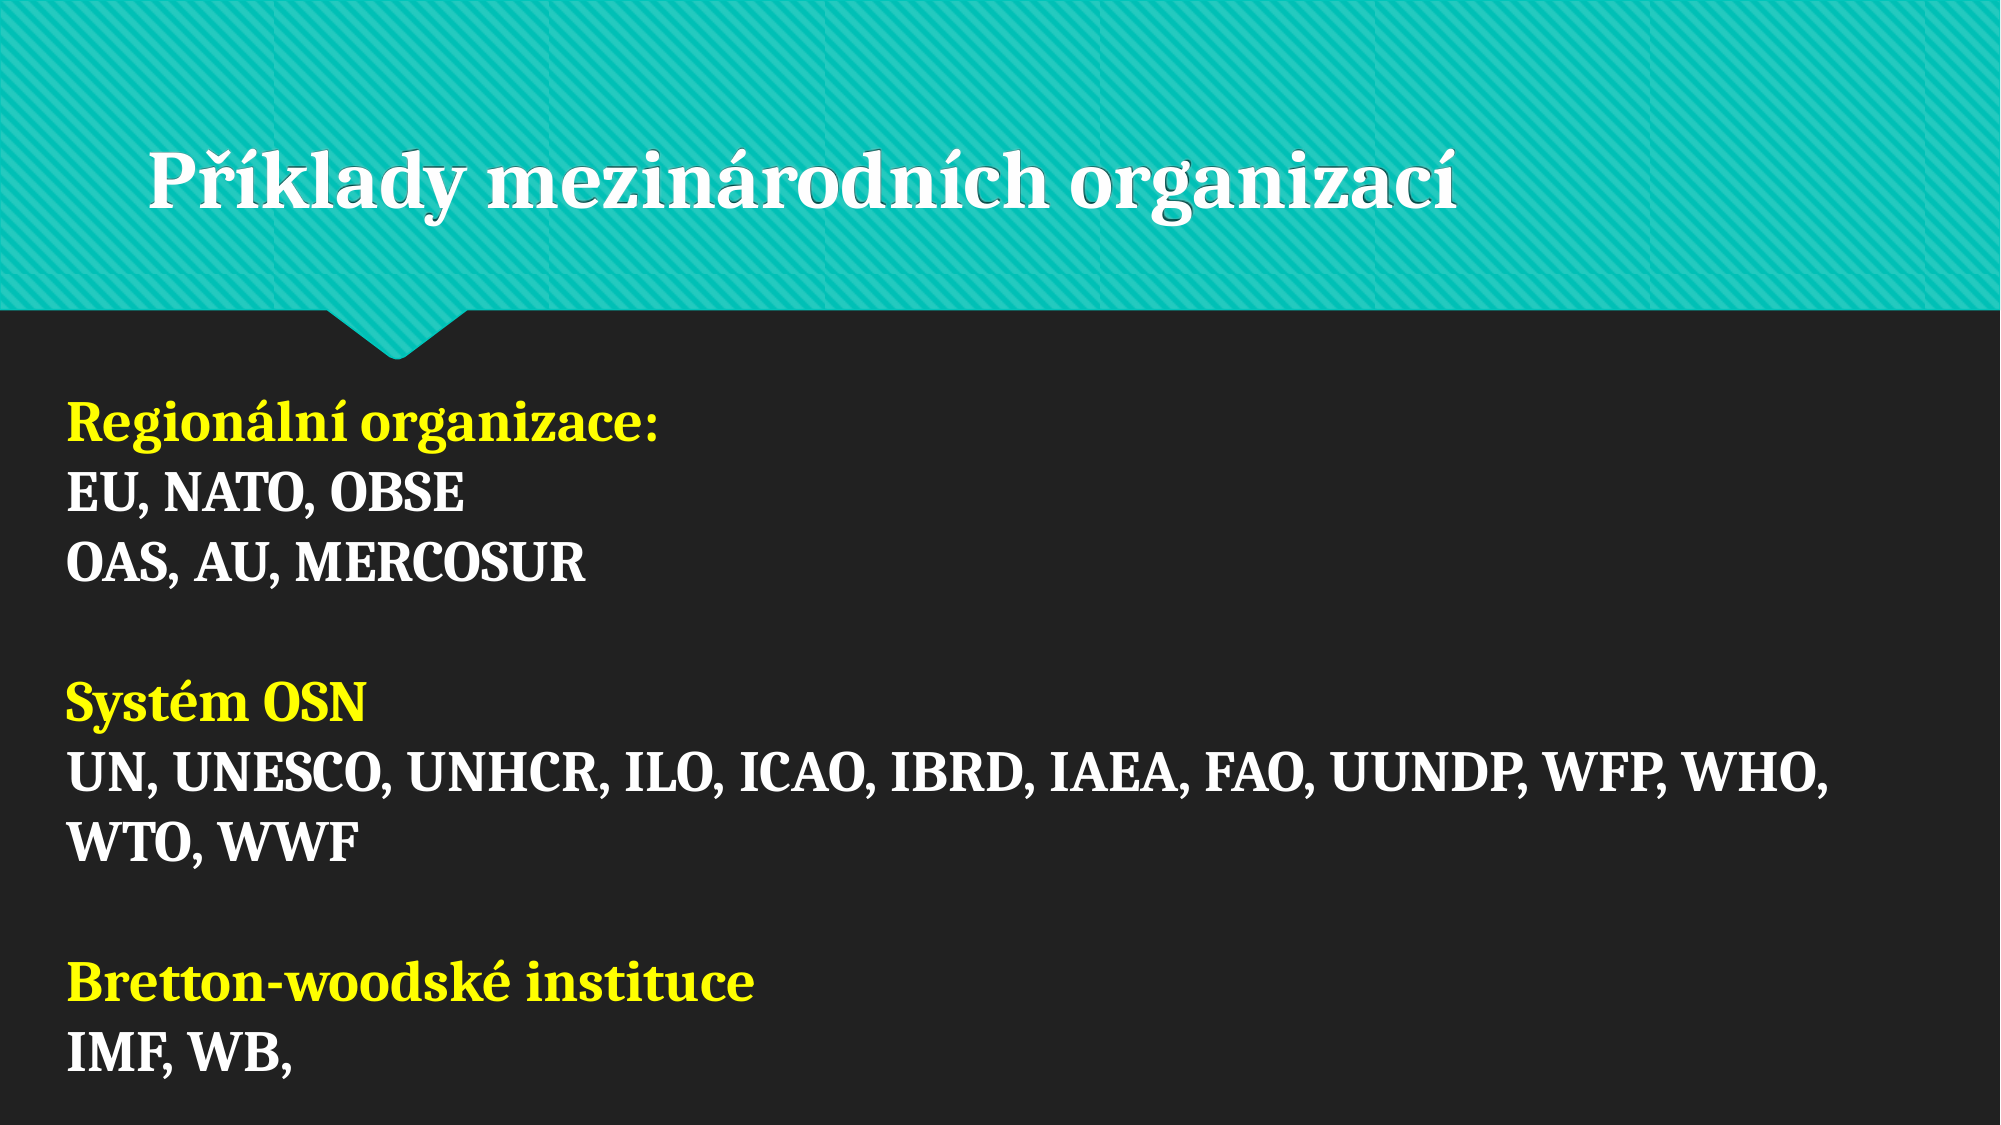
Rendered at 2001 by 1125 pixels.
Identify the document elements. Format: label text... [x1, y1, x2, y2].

title Příklady mezinárodních organizací [132, 73, 1868, 233]
text_box Regionální organizace: EU, NATO, OBSE OAS, AU, MERCOSUR Systém OSN UN, UNESCO, UNHCR, ILO, ICAO, IBRD, IAEA, FAO, UUNDP, WFP, WHO, WTO, WWF Bretton-woodské instituce IMF, WB, [51, 375, 1897, 1125]
